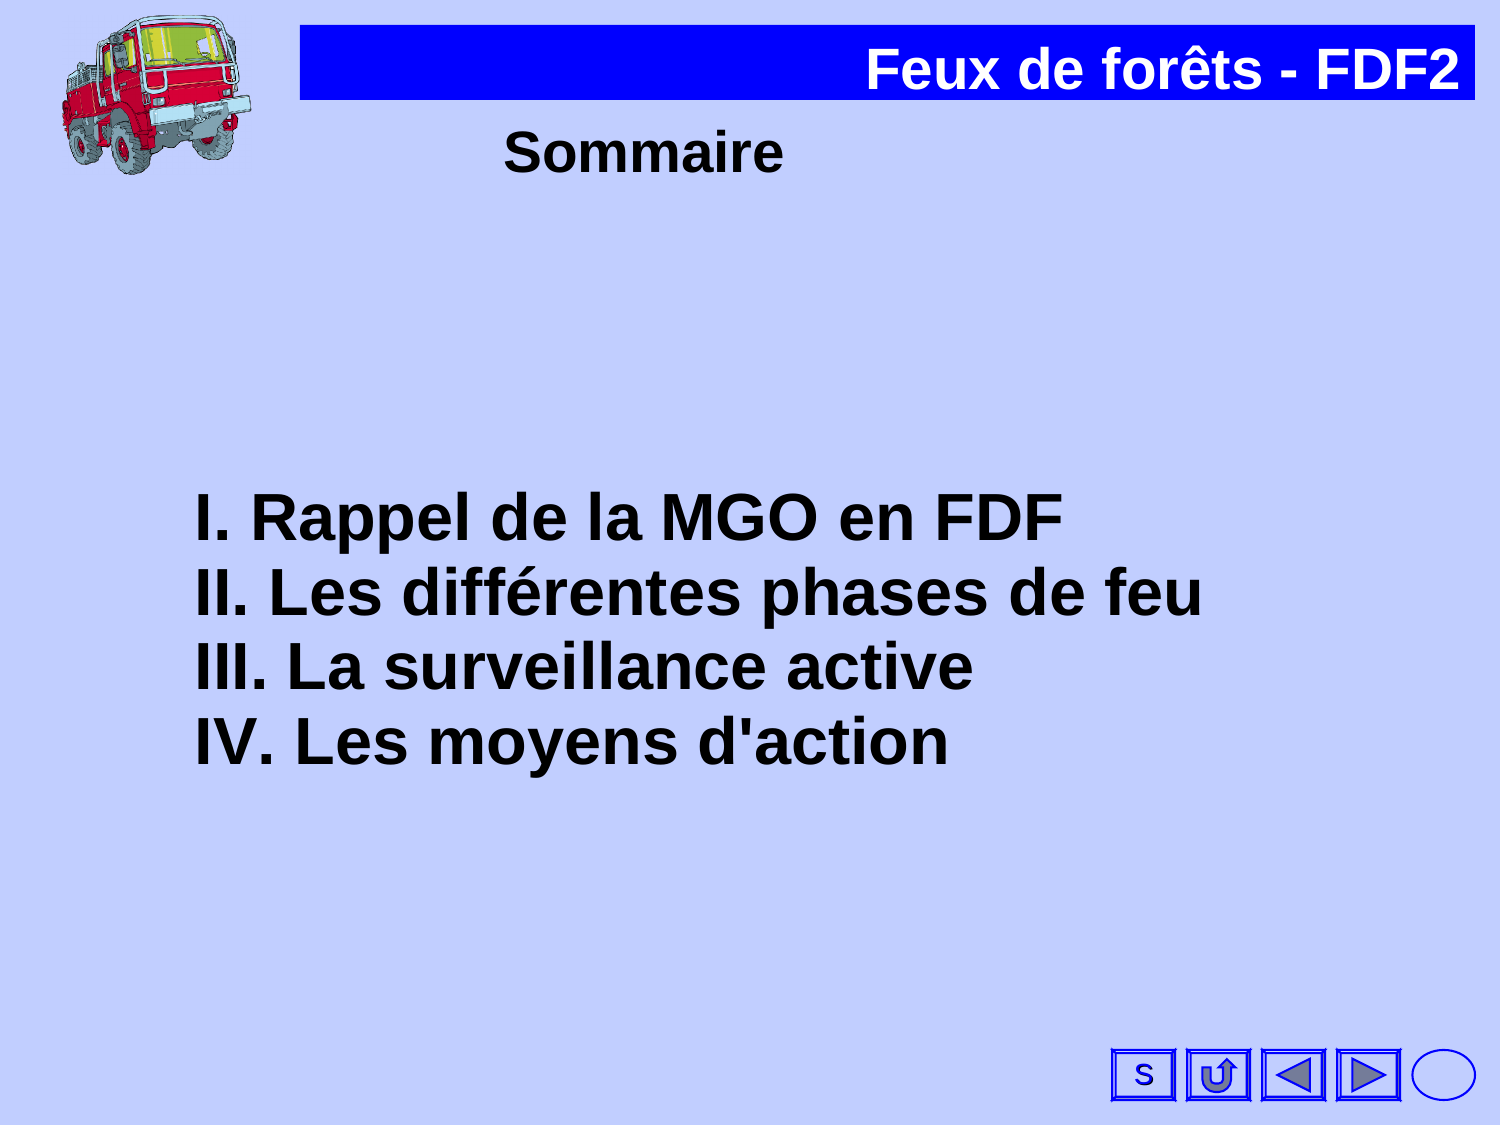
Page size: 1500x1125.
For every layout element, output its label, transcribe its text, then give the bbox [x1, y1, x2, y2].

text_box Sommaire [488, 112, 801, 193]
text_box I. Rappel de la MGO en FDF II. Les différentes phases de feu III. La surveillance active IV. Les moyens d'action [180, 472, 1388, 882]
text_box Feux de forêts - FDF2 [295, 29, 1477, 111]
text_box [1412, 1049, 1476, 1101]
